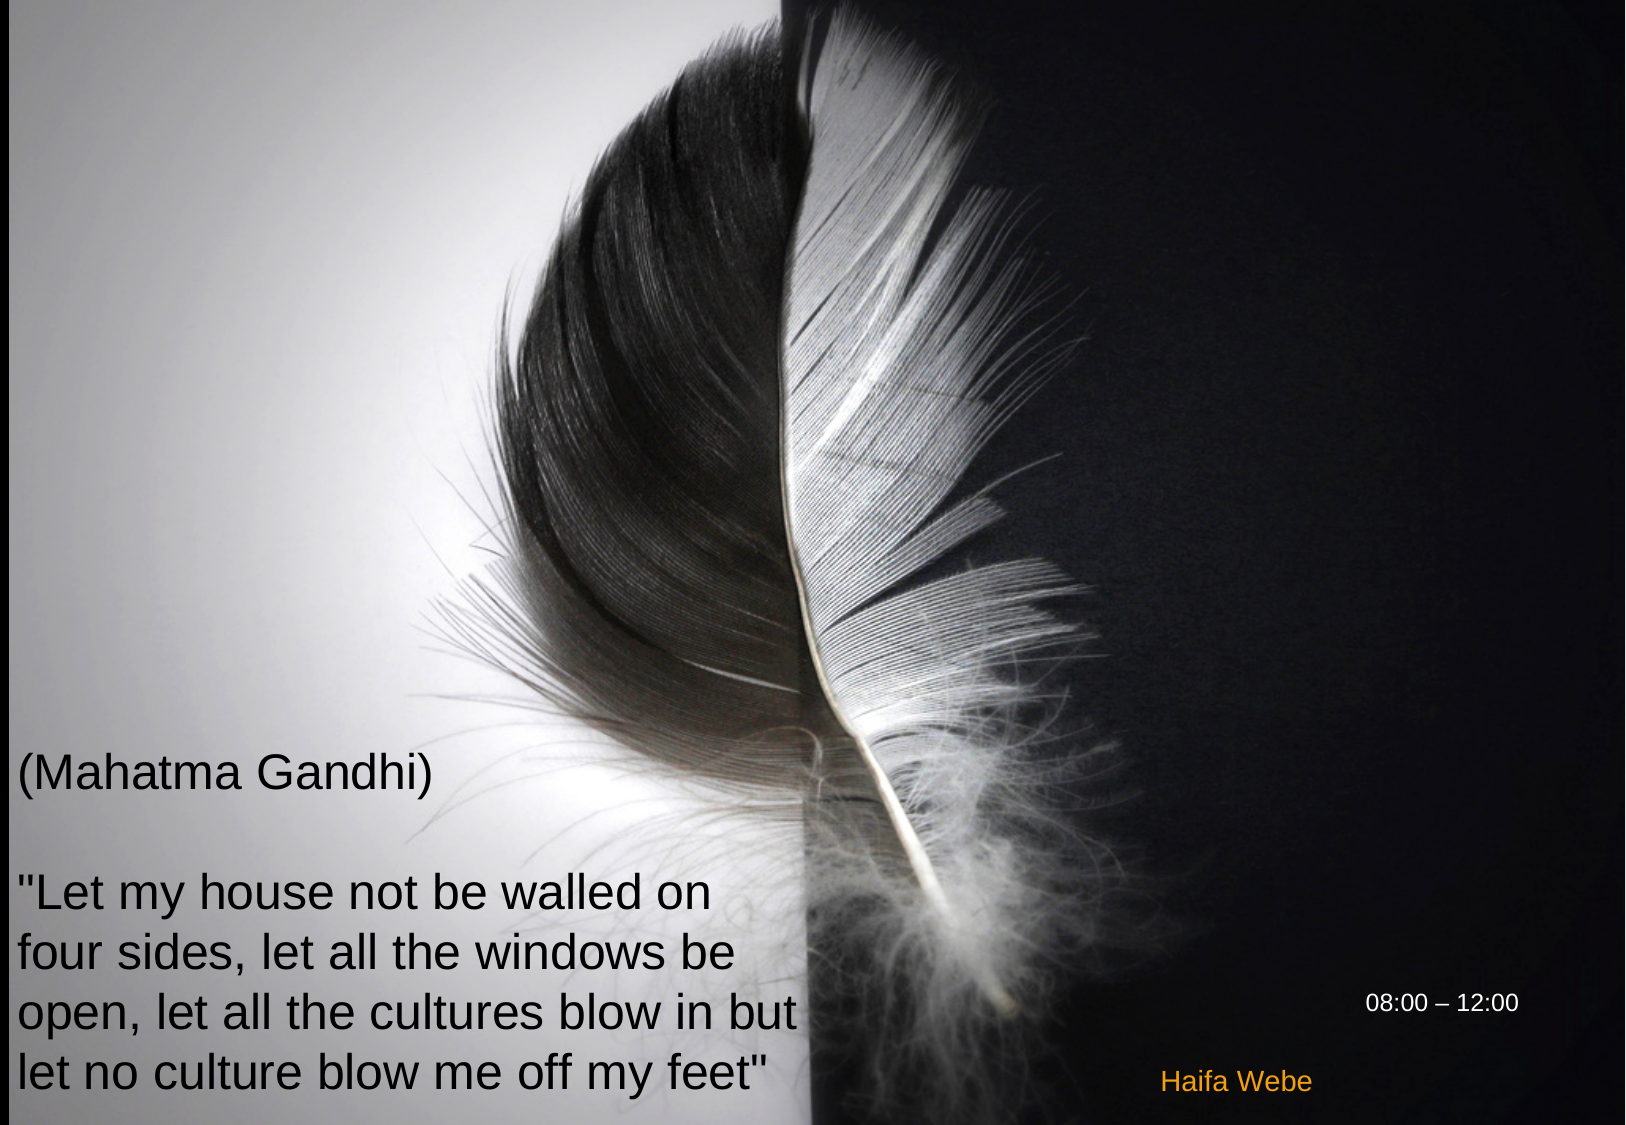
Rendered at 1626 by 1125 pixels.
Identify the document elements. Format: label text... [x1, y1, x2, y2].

text_box Haifa Webe [1145, 1055, 1387, 1125]
text_box (Mahatma Gandhi) "Let my house not be walled on four sides, let all the windows be open, let all the cultures blow in but let no culture blow me off my feet" [2, 732, 816, 1108]
text_box 08:00 – 12:00 [1343, 979, 1545, 1025]
picture [9, 0, 1626, 1125]
